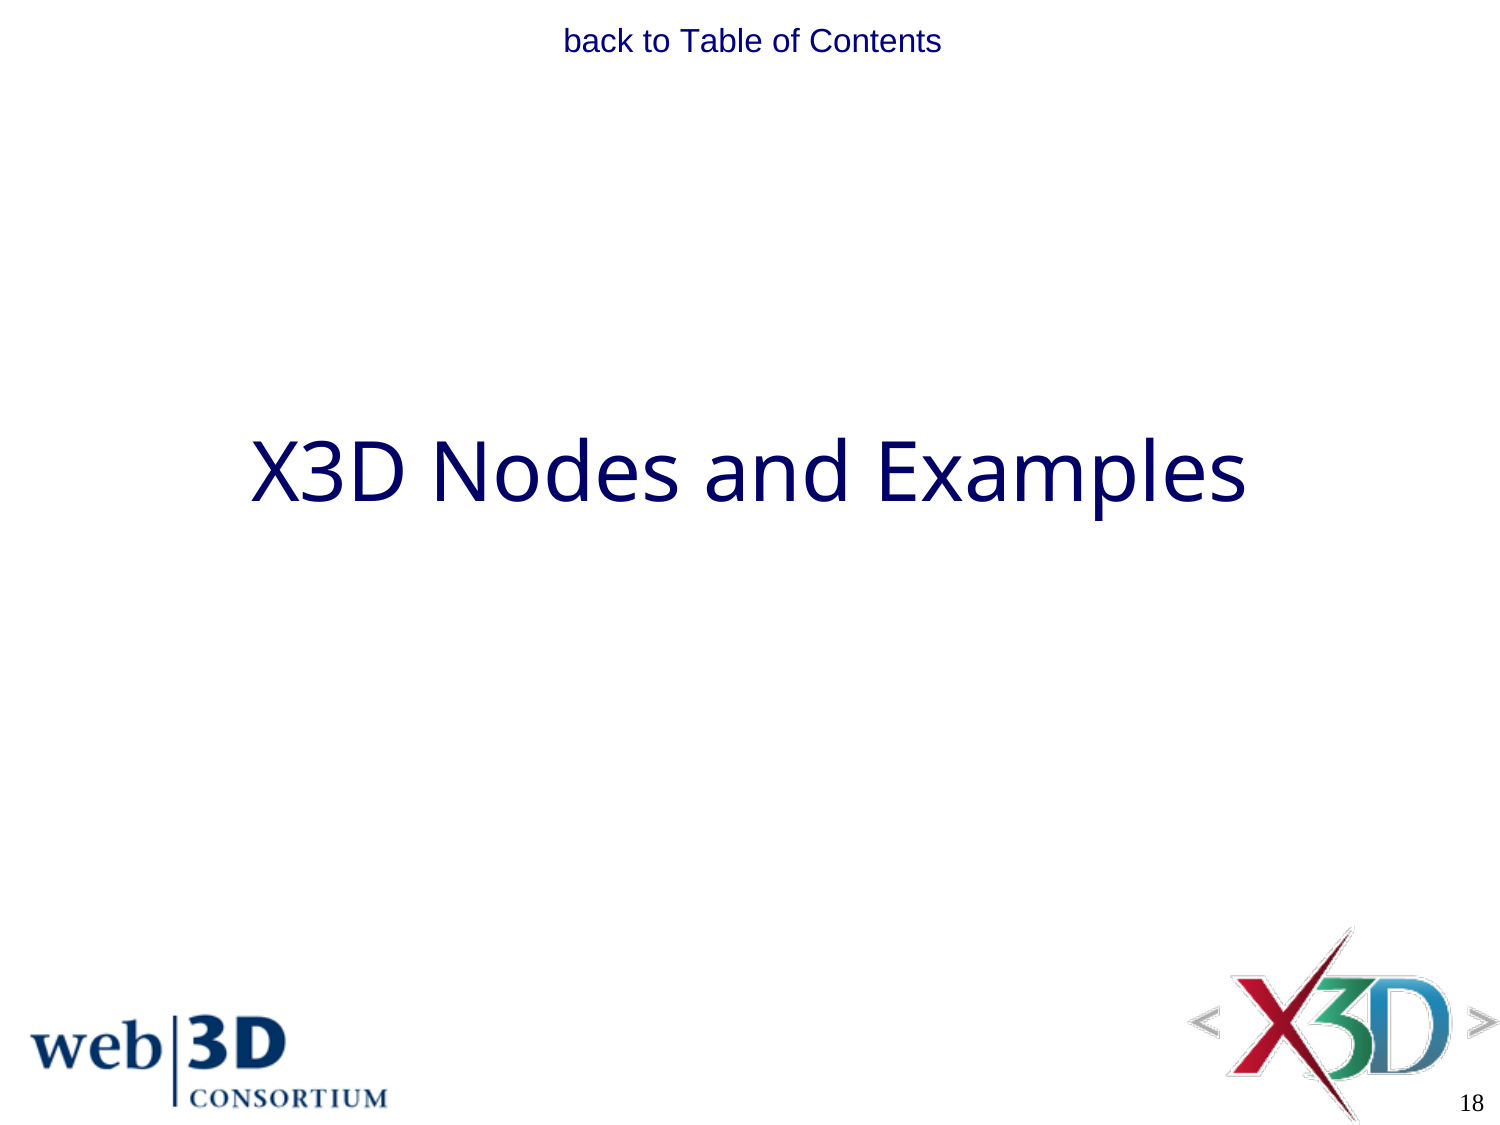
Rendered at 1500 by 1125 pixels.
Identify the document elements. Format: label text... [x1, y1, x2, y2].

picture [1187, 926, 1500, 1125]
text_box back to Table of Contents [548, 14, 958, 68]
picture [12, 998, 413, 1118]
title X3D Nodes and Examples [112, 374, 1388, 563]
